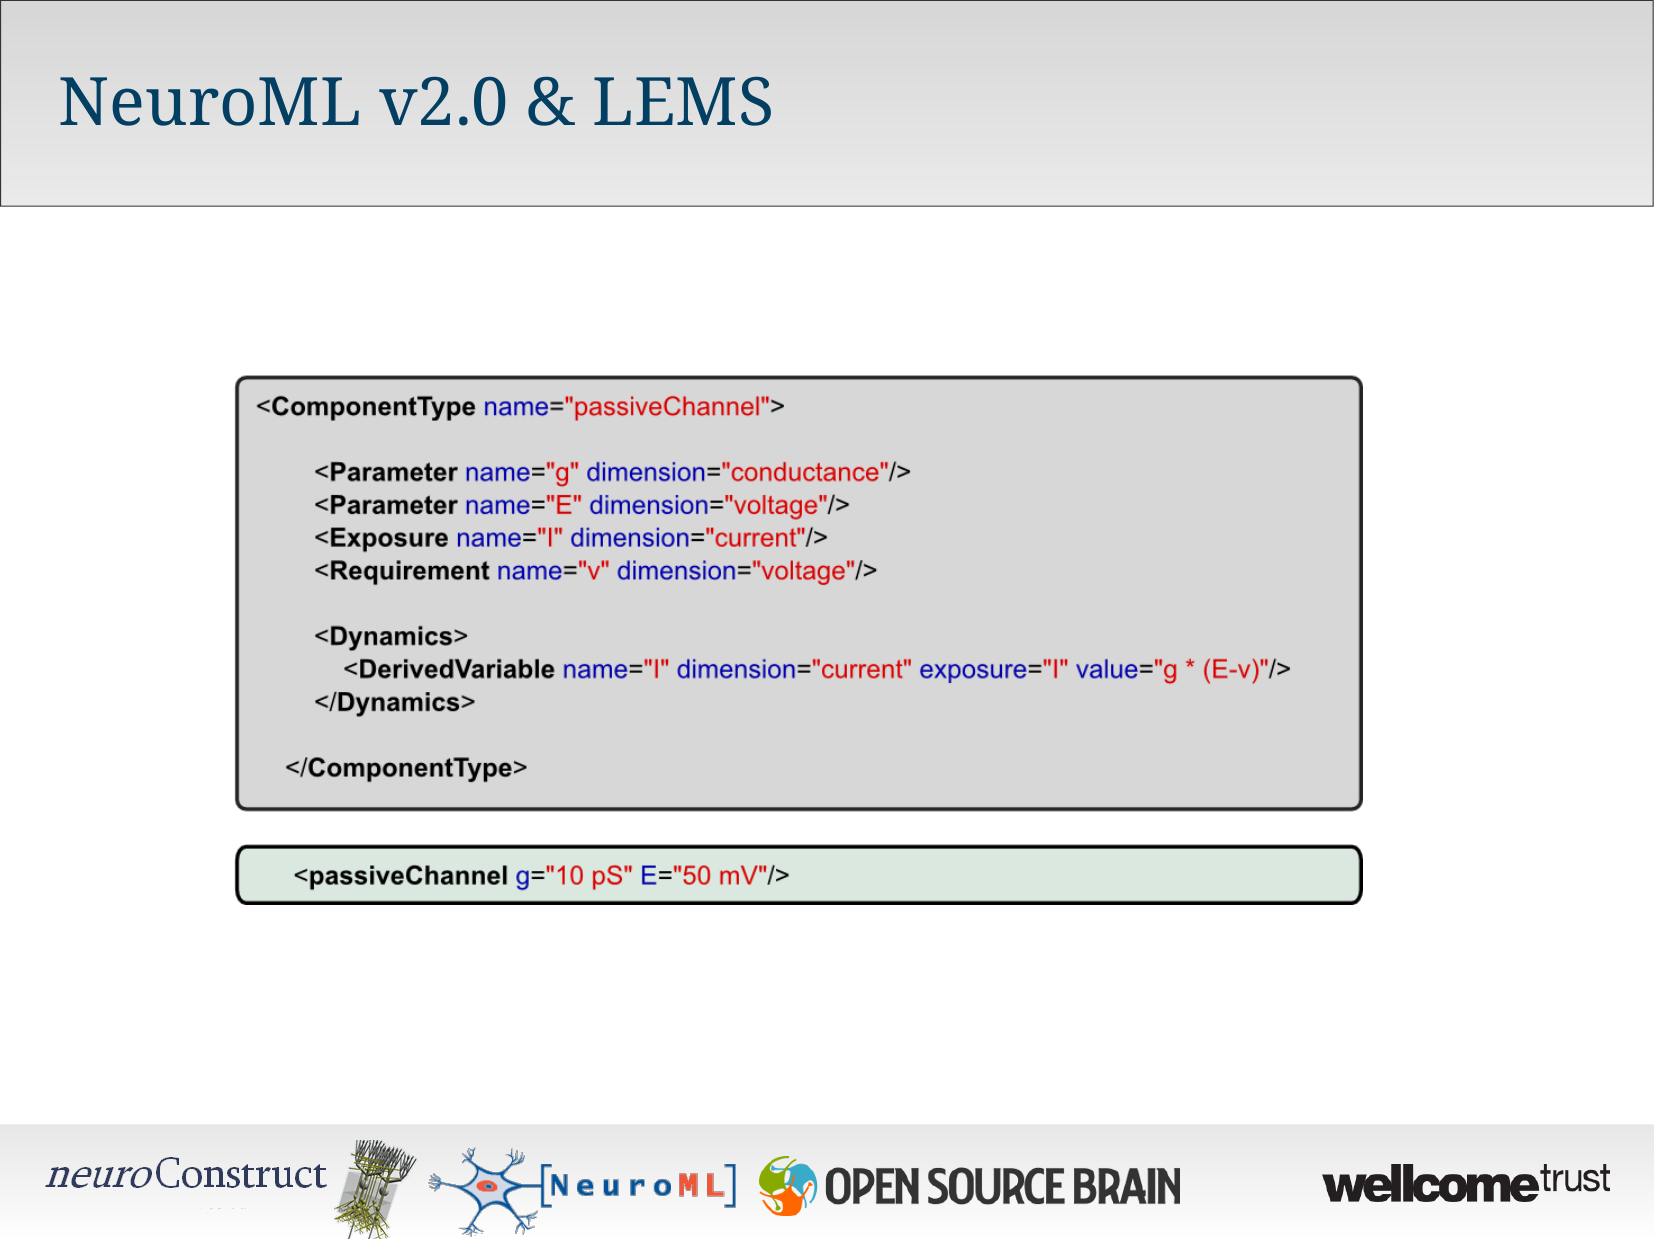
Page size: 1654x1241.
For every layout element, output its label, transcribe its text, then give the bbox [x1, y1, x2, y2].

picture [428, 1147, 736, 1237]
picture [759, 1156, 1180, 1216]
text_box NeuroML v2.0 & LEMS [59, 29, 1595, 177]
picture [32, 1140, 419, 1239]
picture [223, 370, 1363, 905]
picture [1322, 1164, 1610, 1202]
